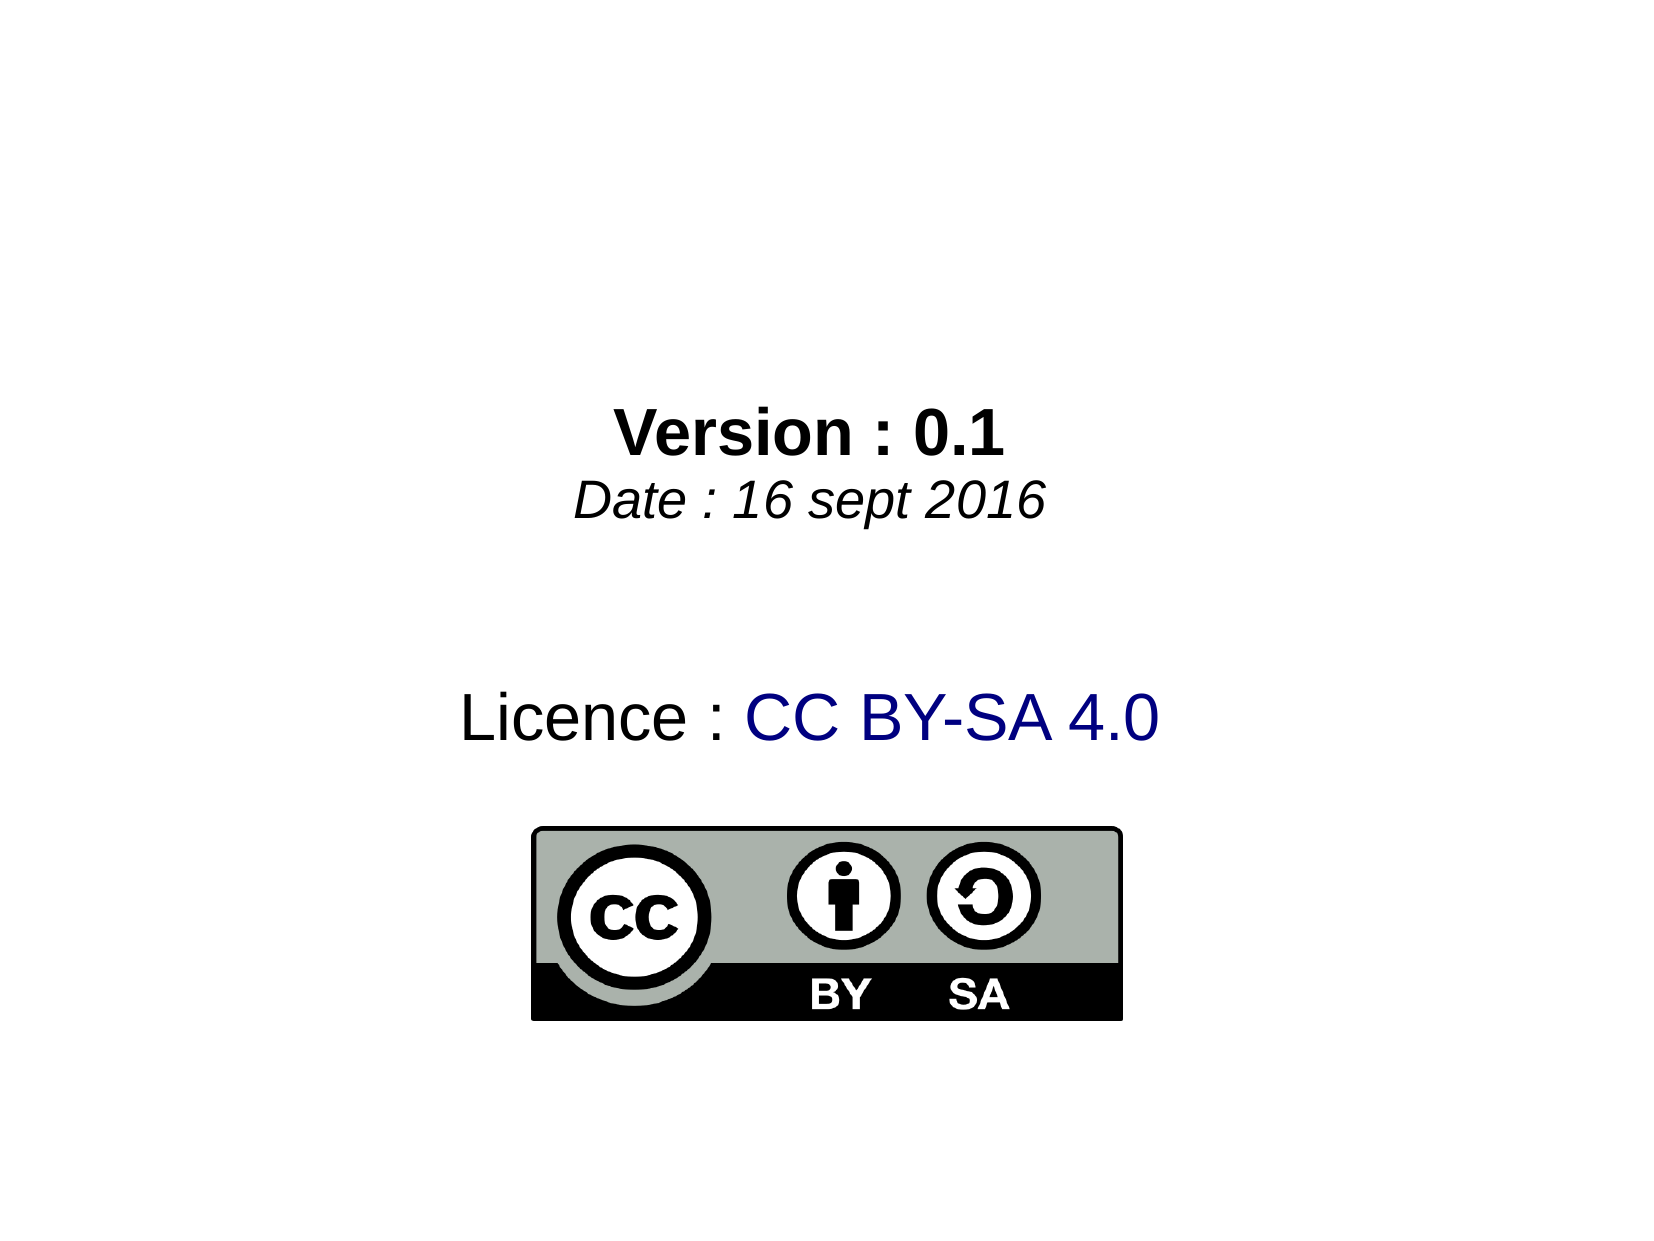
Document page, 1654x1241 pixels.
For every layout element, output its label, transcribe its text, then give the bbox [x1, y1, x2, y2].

subtitle Version : 0.1 Date : 16 sept 2016 Licence : CC BY-SA 4.0 [82, 290, 1538, 1010]
picture [531, 826, 1123, 1021]
